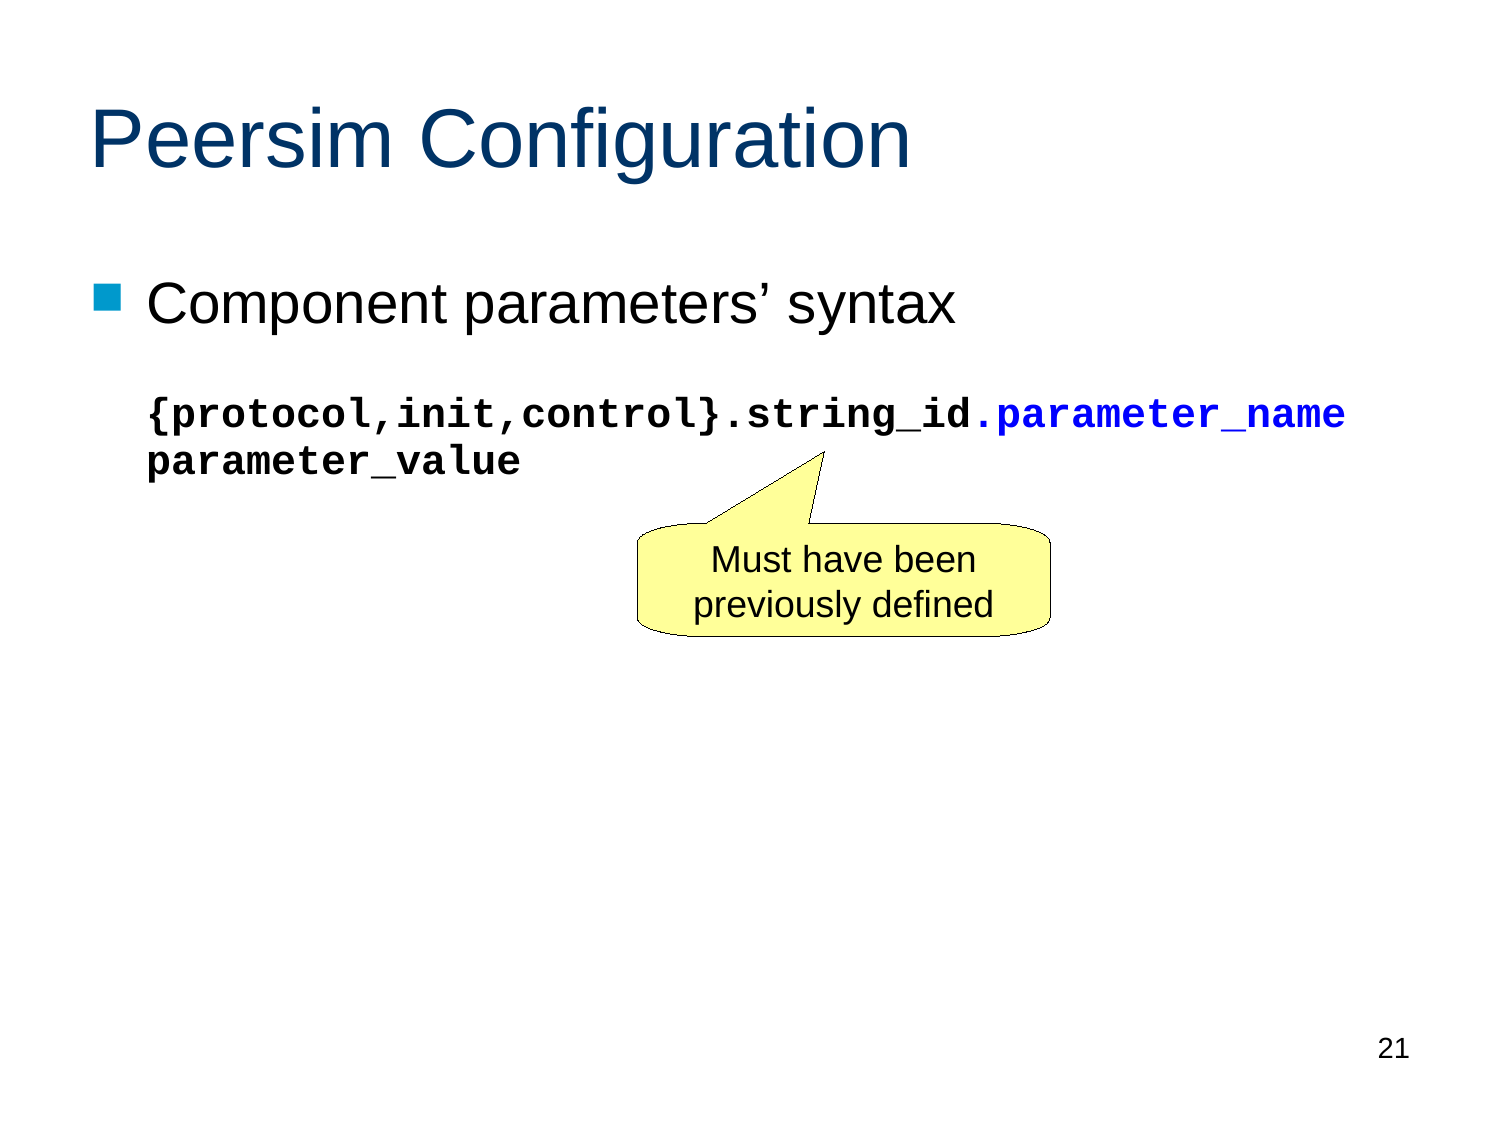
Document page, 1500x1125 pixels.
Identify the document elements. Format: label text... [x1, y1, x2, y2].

list Component parameters’ syntax {protocol,init,control}.string_id.parameter_name parameter_value [75, 263, 1425, 1007]
text_box Must have been previously defined [637, 451, 1051, 637]
title Peersim Configuration [75, 44, 1425, 233]
